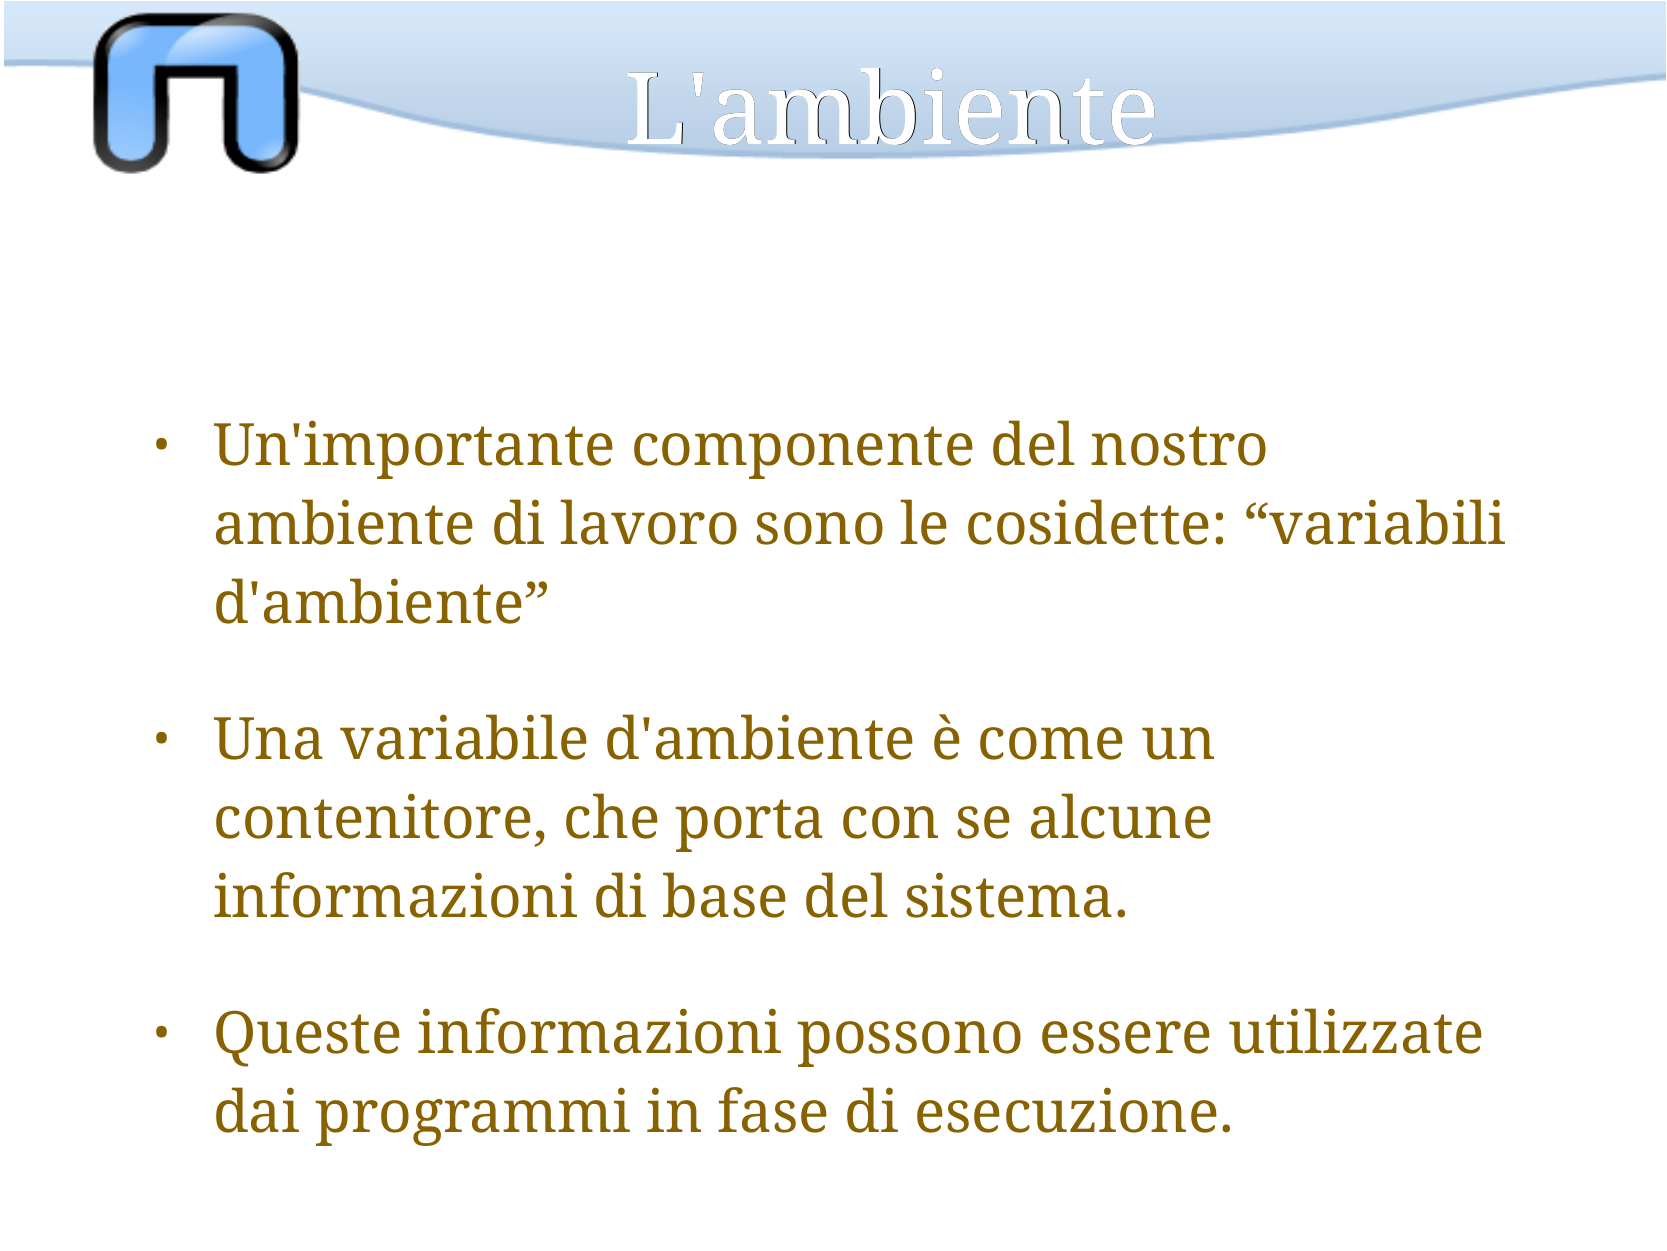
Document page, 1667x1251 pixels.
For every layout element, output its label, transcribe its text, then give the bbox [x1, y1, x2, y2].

picture [0, 0, 1667, 1251]
list Un'importante componente del nostro ambiente di lavoro sono le cosidette: “variabili d'ambiente” Una variabile d'ambiente è come un contenitore, che porta con se alcune informazioni di base del sistema. Queste informazioni possono essere utilizzate dai programmi in fase di esecuzione. [118, 267, 1548, 1165]
text_box L'ambiente [535, 29, 1250, 268]
